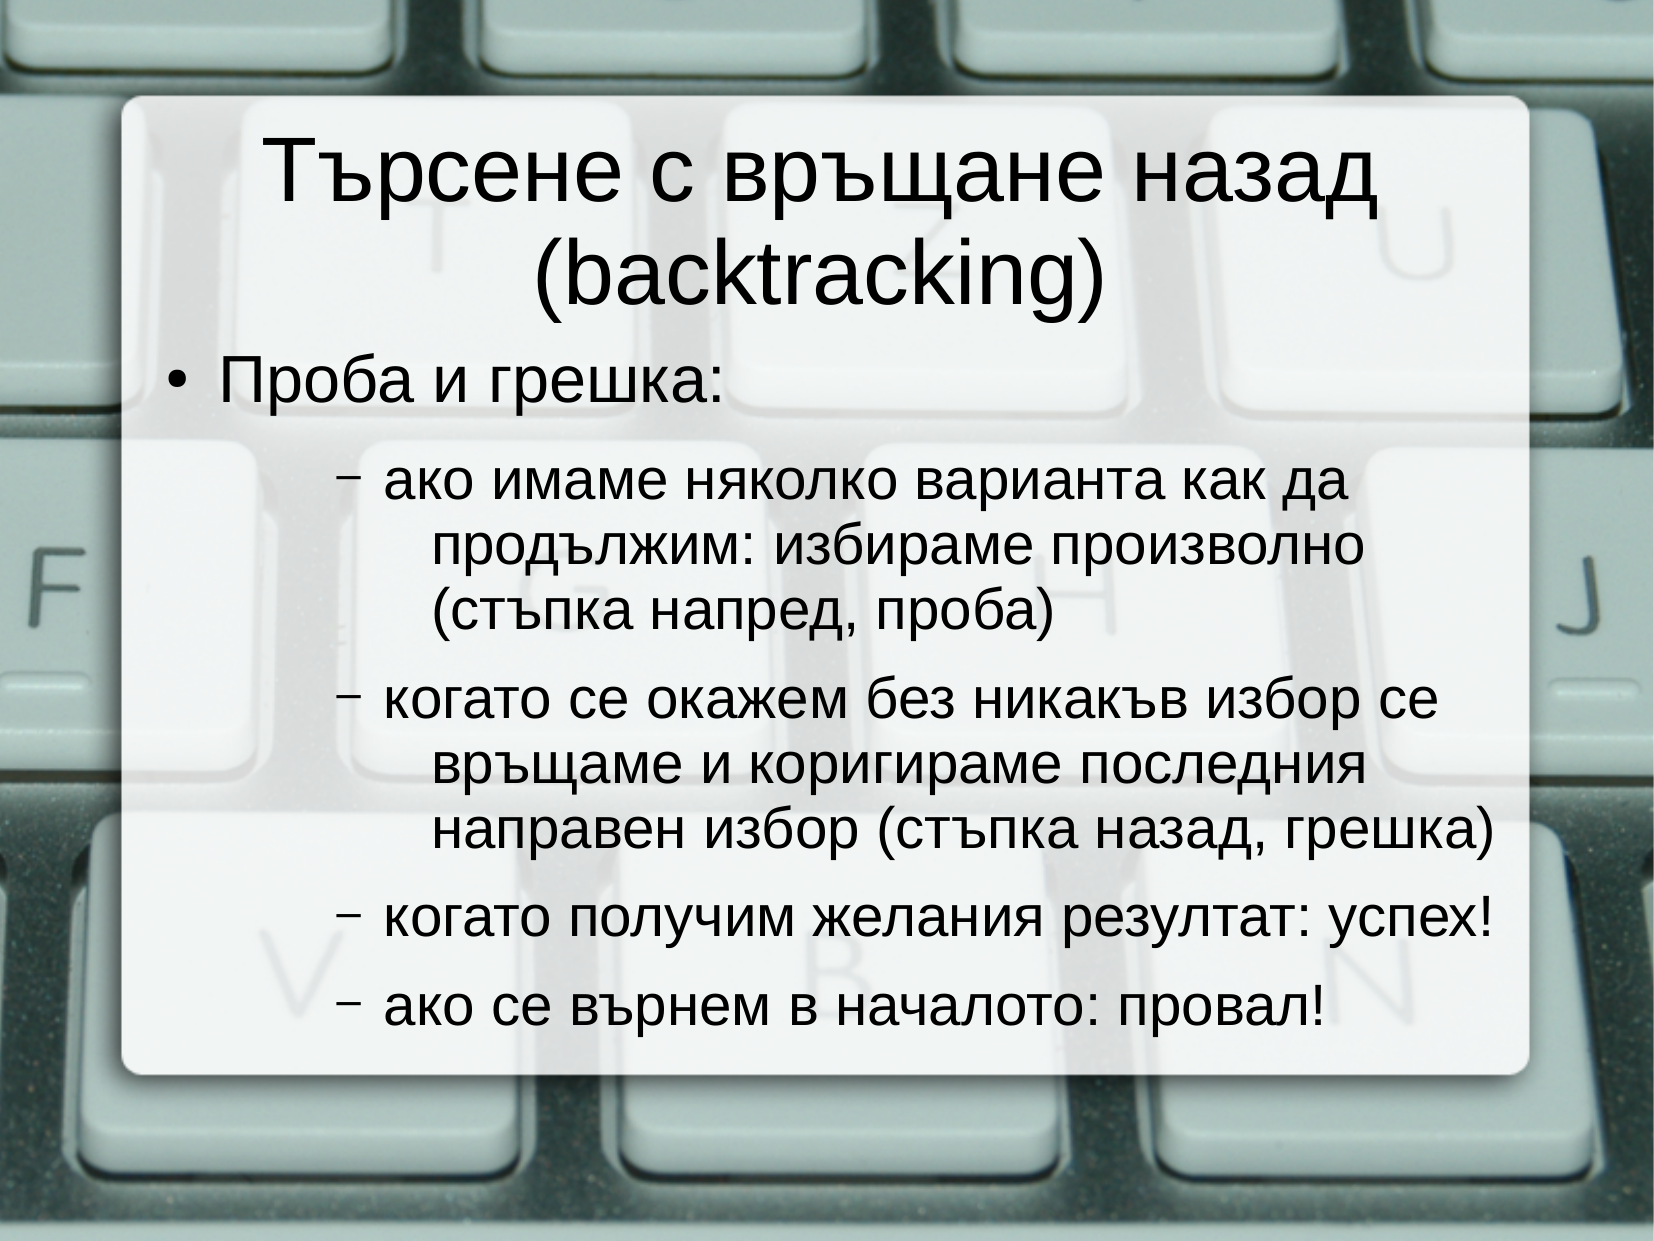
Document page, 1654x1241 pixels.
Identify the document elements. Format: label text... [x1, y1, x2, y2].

picture [0, 0, 1654, 1241]
title Търсене с връщане назад (backtracking) [135, 117, 1506, 325]
list Проба и грешка: ако имаме няколко варианта как да продължим: избираме произволно (стъпка напред, проба) когато се окажем без никакъв избор се връщаме и коригираме последния направен избор (стъпка назад, грешка) когато получим желания резултат: успех! ако се върнем в началото: провал! [147, 342, 1506, 1062]
